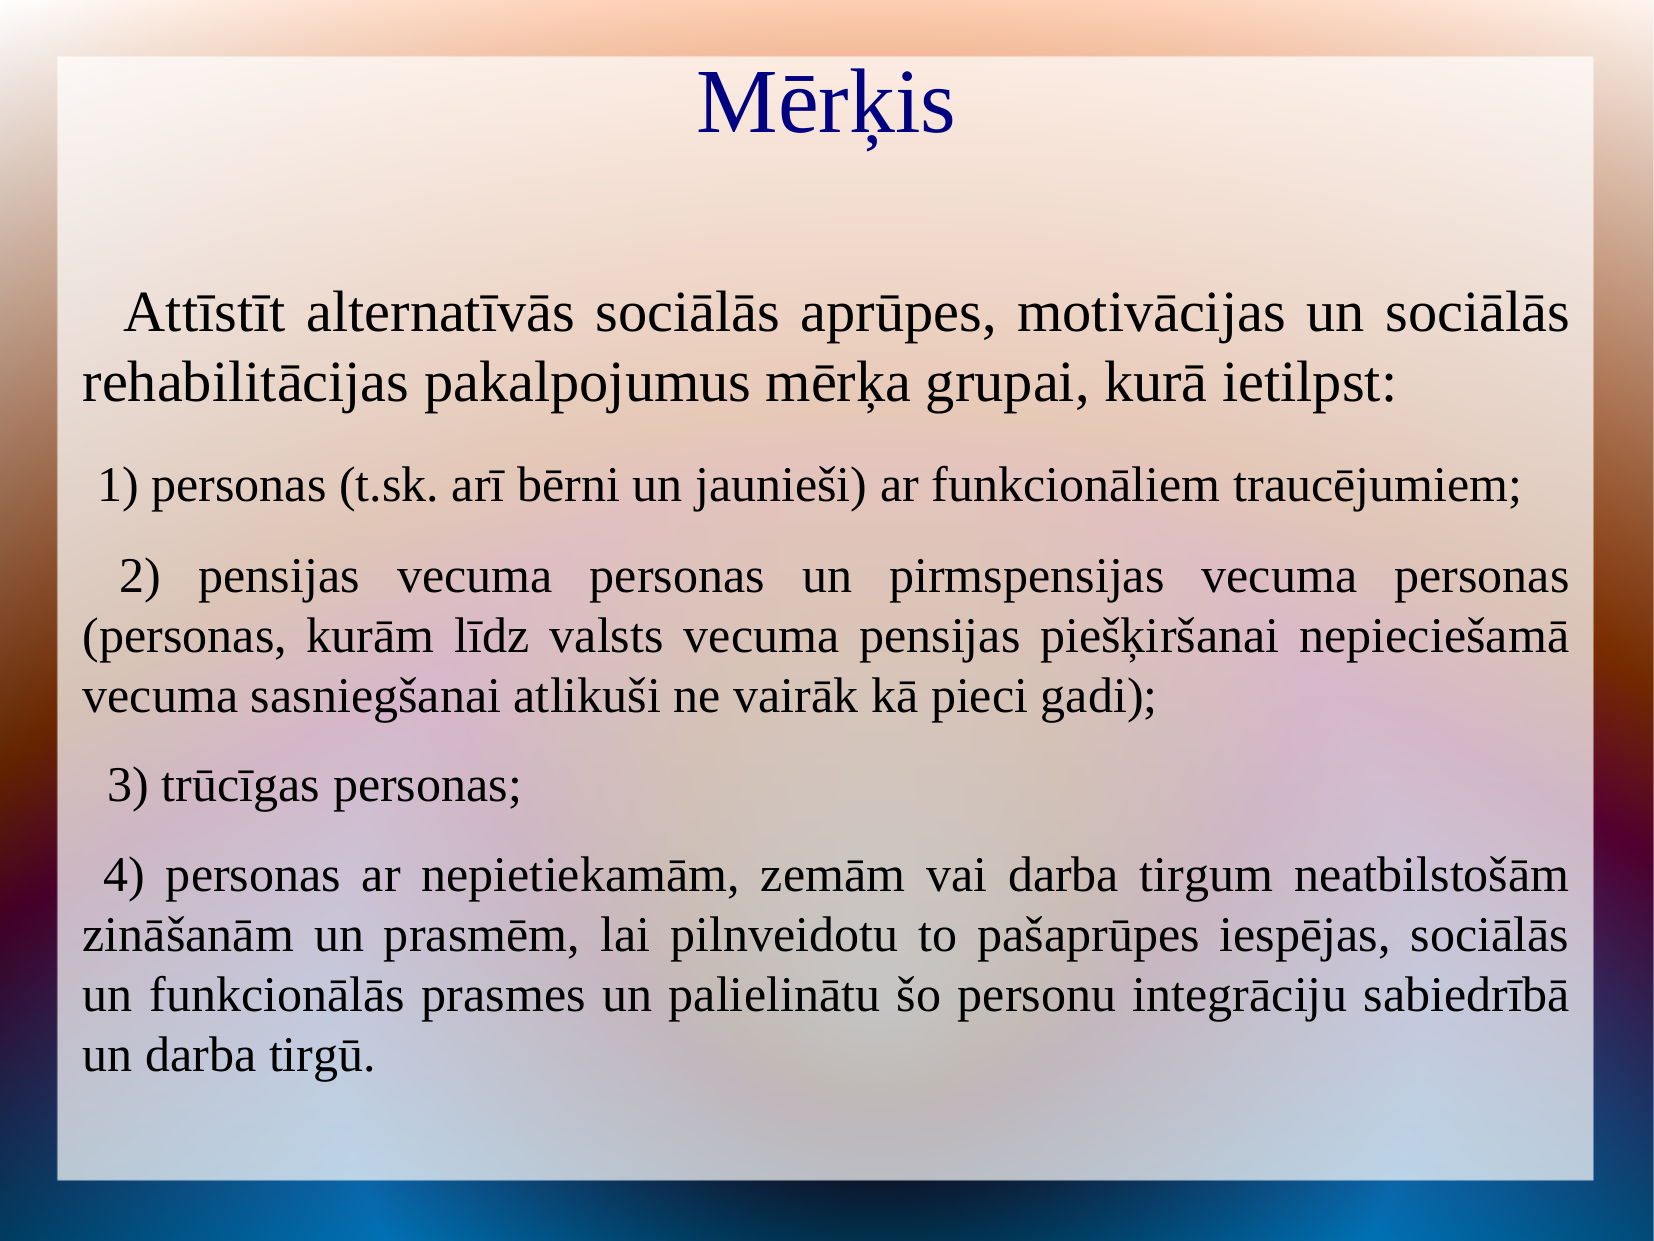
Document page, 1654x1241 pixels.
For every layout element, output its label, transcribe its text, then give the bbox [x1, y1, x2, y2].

subtitle Attīstīt alternatīvās sociālās aprūpes, motivācijas un sociālās rehabilitācijas pakalpojumus mērķa grupai, kurā ietilpst: 1) personas (t.sk. arī bērni un jaunieši) ar funkcionāliem traucējumiem; 2) pensijas vecuma personas un pirmspensijas vecuma personas (personas, kurām līdz valsts vecuma pensijas piešķiršanai nepieciešamā vecuma sasniegšanai atlikuši ne vairāk kā pieci gadi); 3) trūcīgas personas; 4) personas ar nepietiekamām, zemām vai darba tirgum neatbilstošām zināšanām un prasmēm, lai pilnveidotu to pašaprūpes iespējas, sociālās un funkcionālās prasmes un palielinātu šo personu integrāciju sabiedrībā un darba tirgū. [82, 192, 1571, 1163]
title Mērķis [82, 0, 1571, 192]
